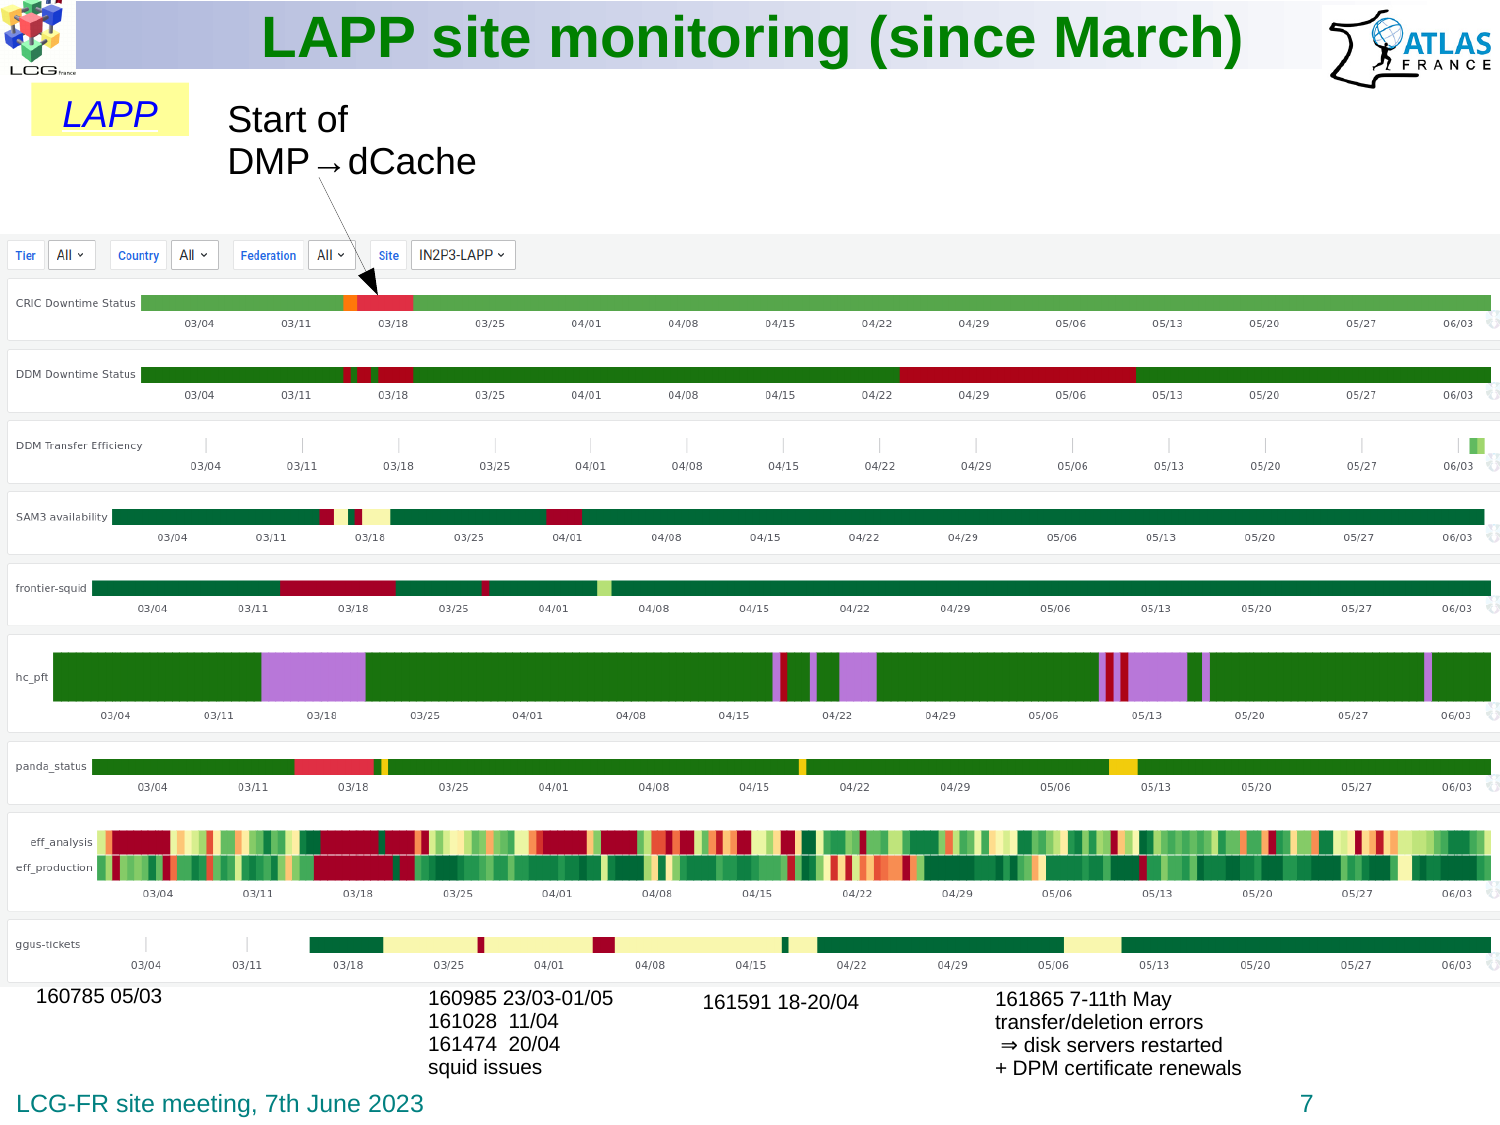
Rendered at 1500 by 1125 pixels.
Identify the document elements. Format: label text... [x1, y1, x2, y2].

text_box 161591 18-20/04 [687, 983, 875, 1022]
text_box 160985 23/03-01/05 161028 11/04 161474 20/04 squid issues [413, 979, 638, 1111]
text_box Start of DMP→dCache [212, 90, 505, 190]
text_box LAPP [31, 82, 189, 136]
picture [0, 234, 1500, 987]
text_box 161865 7-11th May transfer/deletion errors ⇒ disk servers restarted + DPM certificate renewals [980, 979, 1323, 1099]
text_box 160785 05/03 [21, 977, 178, 1016]
picture [0, 0, 7, 75]
text_box LAPP site monitoring (since March) [7, 0, 1500, 121]
